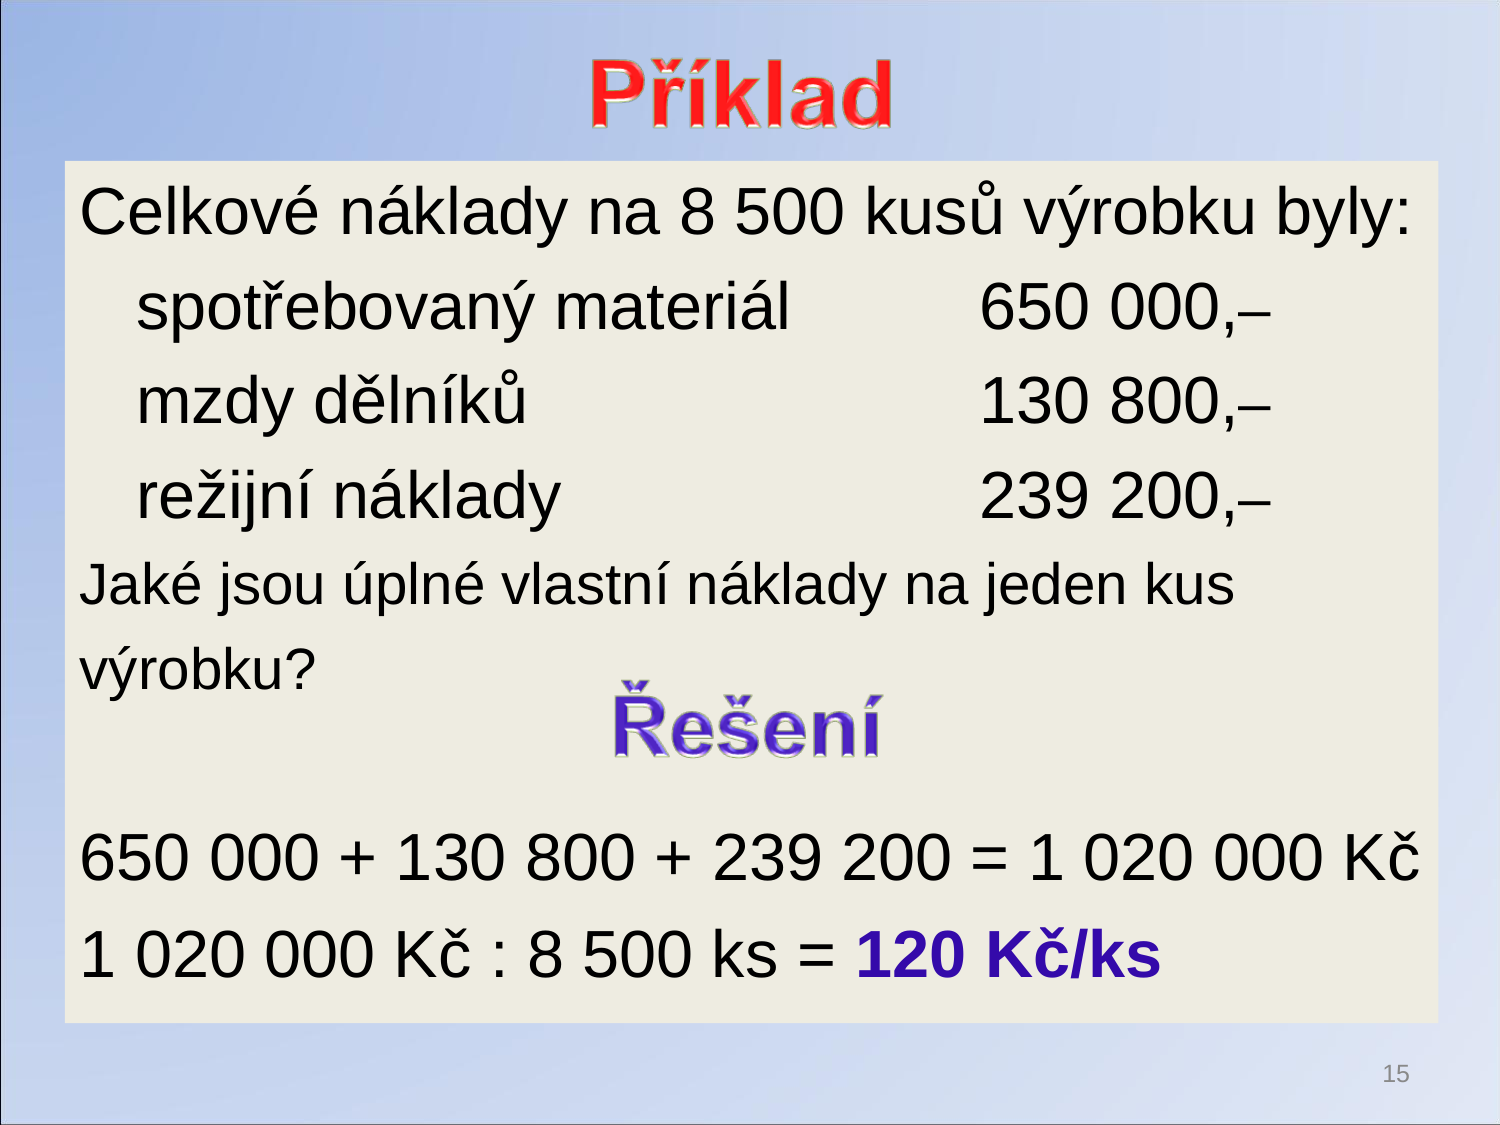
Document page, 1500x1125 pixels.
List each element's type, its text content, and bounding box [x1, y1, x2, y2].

picture [0, 0, 1500, 1125]
text_box <číslo> [1074, 1042, 1426, 1103]
list Celkové náklady na 8 500 kusů výrobku byly: spotřebovaný materiál 650 000,‒ mzdy dělníků 130 800,‒ režijní náklady 239 200,‒ Jaké jsou úplné vlastní náklady na jeden kus výrobku? 650 000 + 130 800 + 239 200 = 1 020 000 Kč 1 020 000 Kč : 8 500 ks = 120 Kč/ks [64, 160, 1439, 1024]
